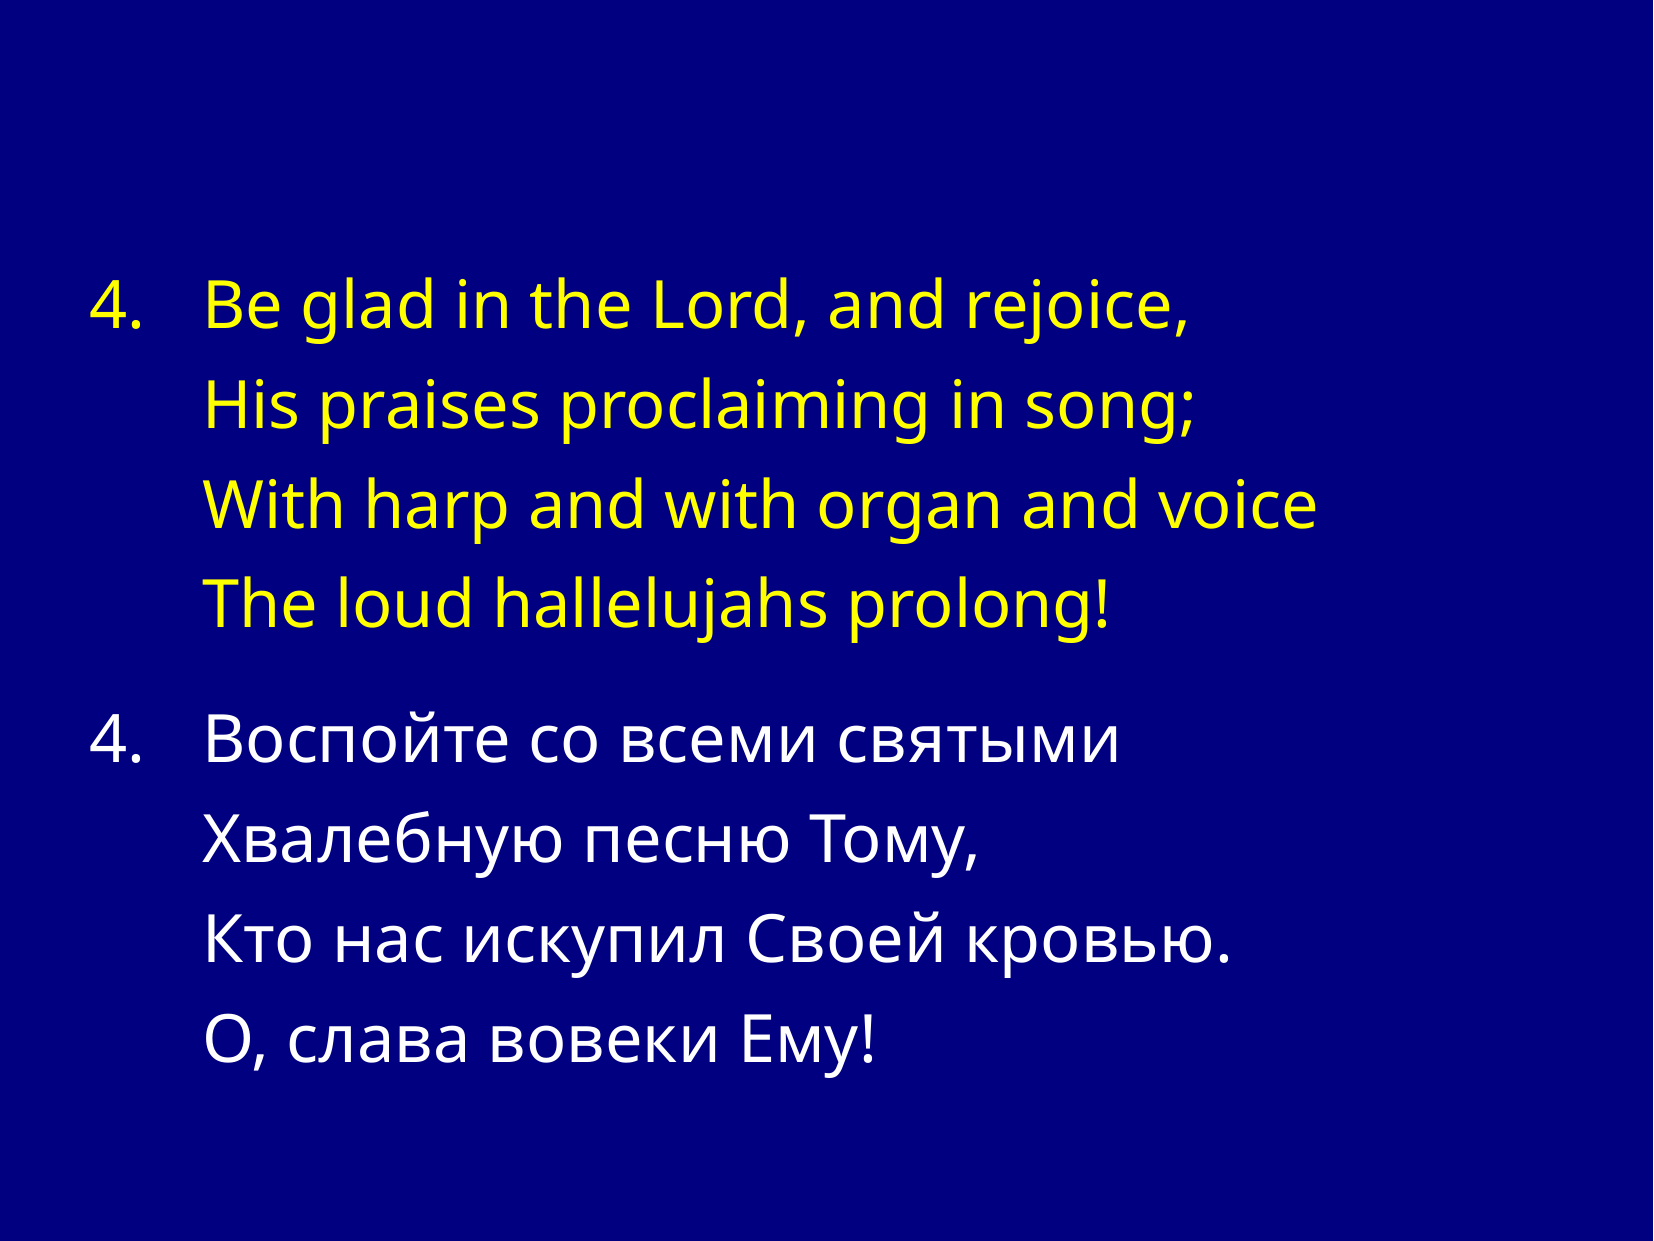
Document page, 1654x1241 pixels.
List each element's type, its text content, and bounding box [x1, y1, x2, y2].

text_box 4. Воспойте со всеми святыми Хвалебную песню Тому, Кто нас искупил Своей кровью. О, слава вовеки Ему! [75, 675, 1576, 1163]
text_box 4. Be glad in the Lord, and rejoice, His praises proclaiming in song; With harp and with organ and voice The loud hallelujahs prolong! [75, 150, 1653, 638]
